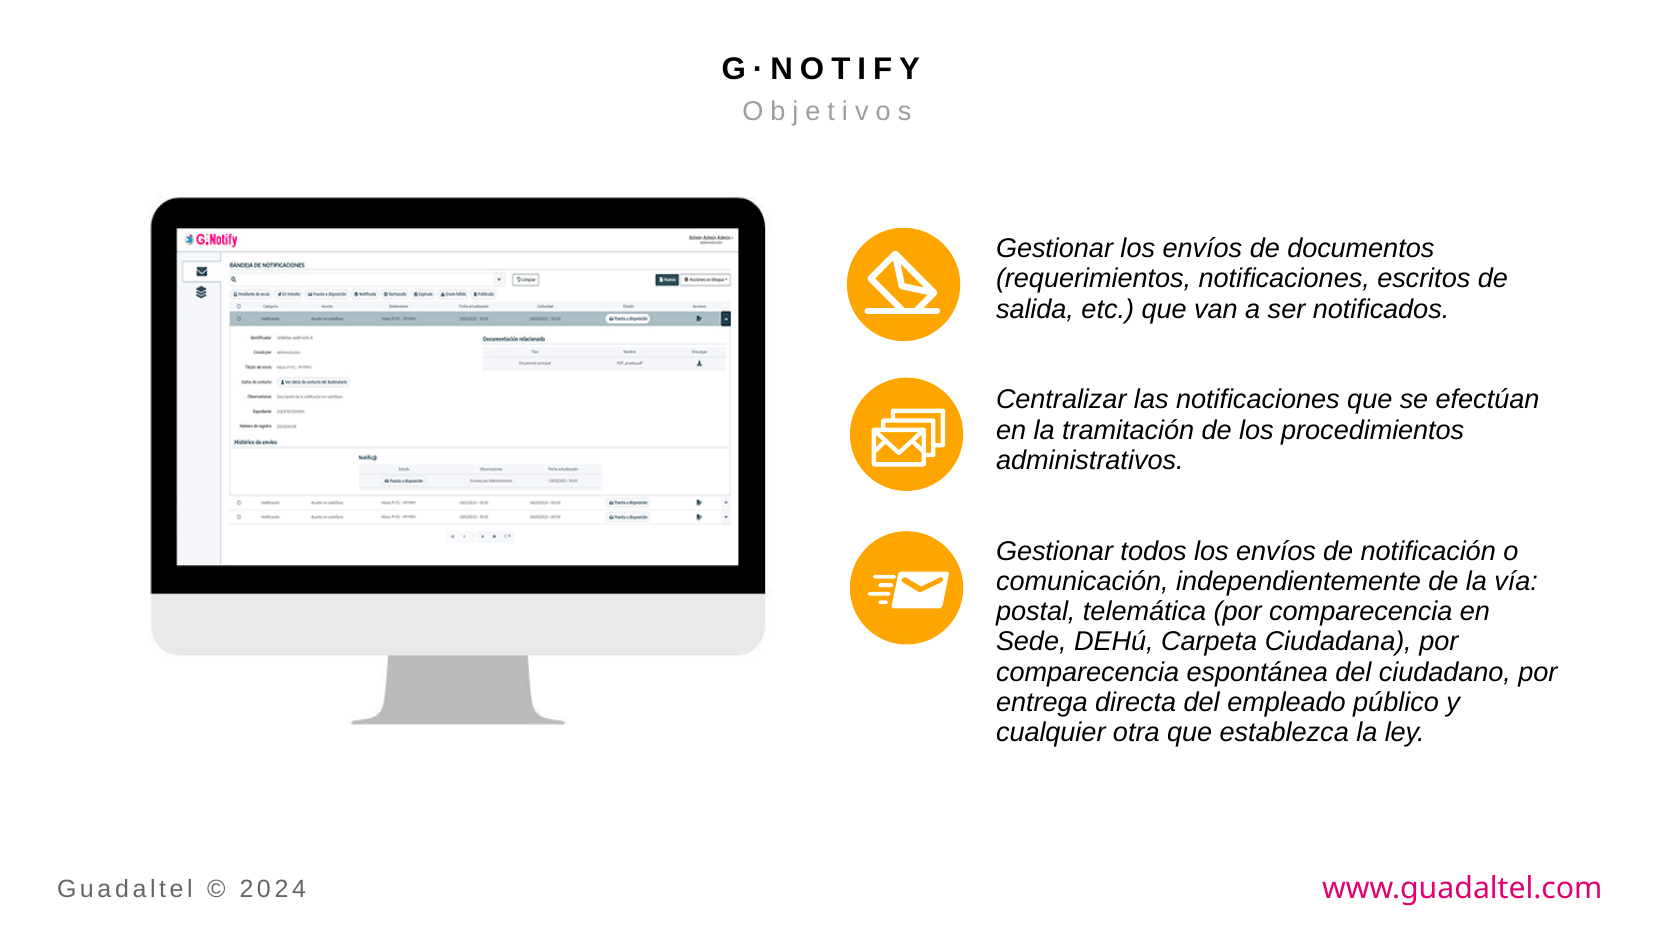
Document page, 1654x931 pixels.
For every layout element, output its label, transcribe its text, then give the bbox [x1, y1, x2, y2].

picture [43, 177, 995, 741]
text_box [849, 377, 964, 491]
text_box [846, 227, 961, 342]
text_box www.guadaltel.com [1307, 862, 1630, 913]
text_box [849, 531, 948, 629]
text_box [869, 631, 944, 645]
text_box Guadaltel © 2024 [42, 861, 322, 914]
text_box G·NOTIFY [0, 35, 1648, 88]
text_box [949, 550, 964, 626]
text_box Objetivos [0, 88, 1654, 139]
text_box Gestionar los envíos de documentos (requerimientos, notificaciones, escritos de salida, etc.) que van a ser notificados. Centralizar las notificaciones que se efectúan en la tramitación de los procedimientos administrativos. Gestionar todos los envíos de notificación o comunicación, independientemente de la vía: postal, telemática (por comparecencia en Sede, DEHú, Carpeta Ciudadana), por comparecencia espontánea del ciudadano, por entrega directa del empleado público y cualquier otra que establezca la ley. [981, 225, 1577, 846]
